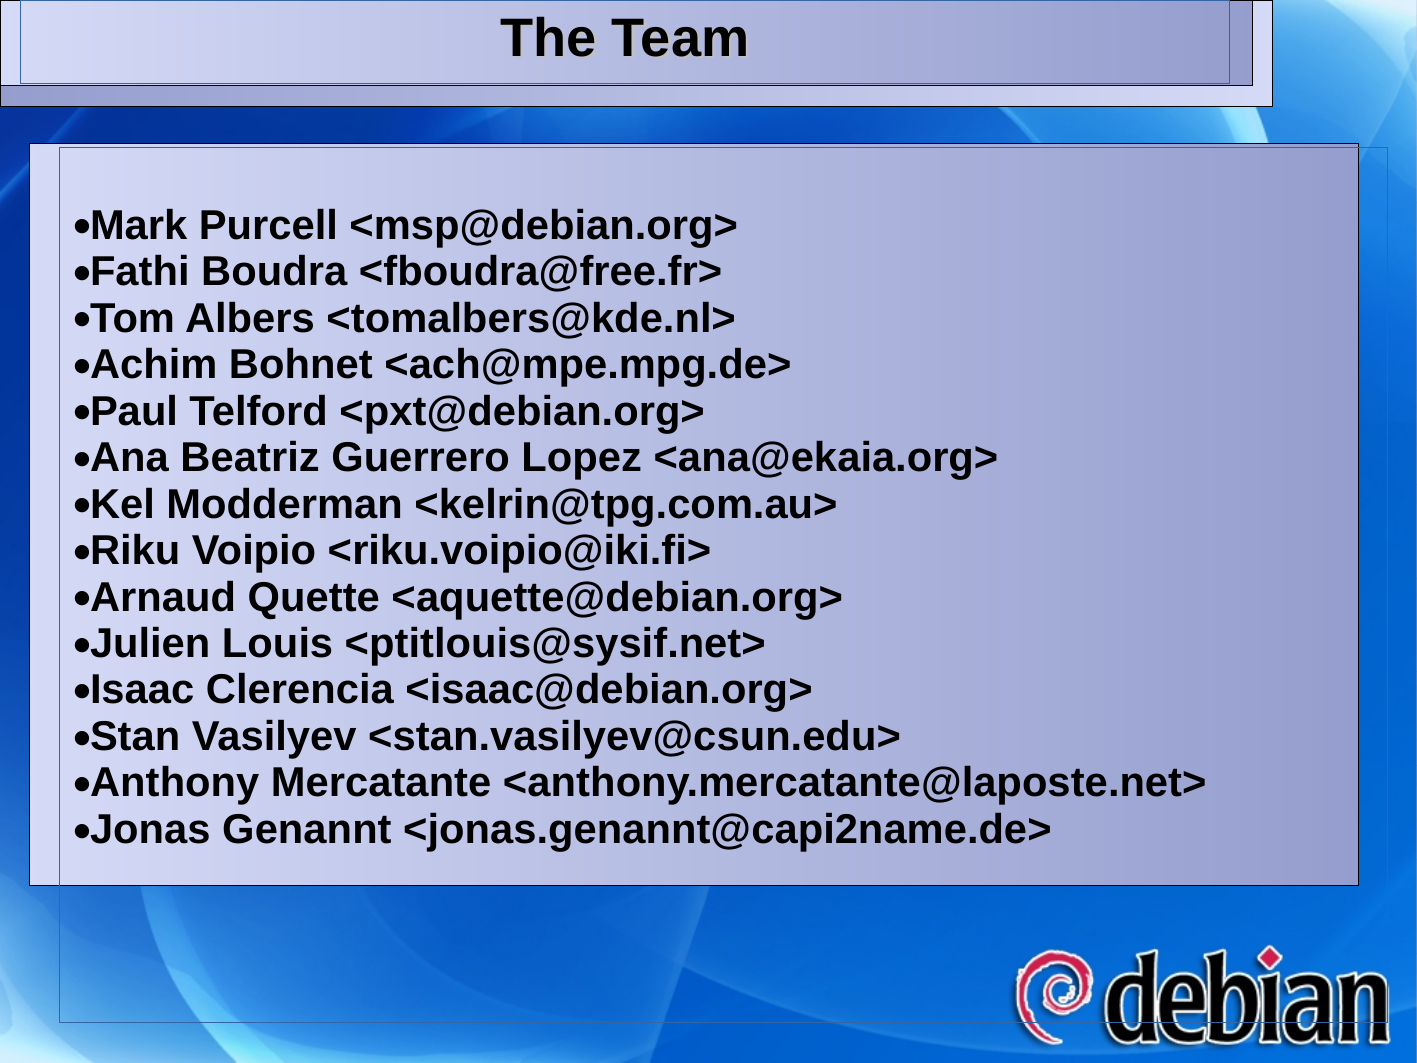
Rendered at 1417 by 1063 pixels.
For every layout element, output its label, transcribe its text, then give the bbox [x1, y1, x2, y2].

text_box Mark Purcell <msp@debian.org> Fathi Boudra <fboudra@free.fr> Tom Albers <tomalbers@kde.nl> Achim Bohnet <ach@mpe.mpg.de> Paul Telford <pxt@debian.org> Ana Beatriz Guerrero Lopez <ana@ekaia.org> Kel Modderman <kelrin@tpg.com.au> Riku Voipio <riku.voipio@iki.fi> Arnaud Quette <aquette@debian.org> Julien Louis <ptitlouis@sysif.net> Isaac Clerencia <isaac@debian.org> Stan Vasilyev <stan.vasilyev@csun.edu> Anthony Mercatante <anthony.mercatante@laposte.net> Jonas Genannt <jonas.genannt@capi2name.de> [59, 147, 1388, 1023]
text_box [0, 0, 1273, 107]
text_box [29, 143, 1359, 886]
picture [0, 0, 1417, 1063]
text_box The Team [20, 0, 1230, 84]
